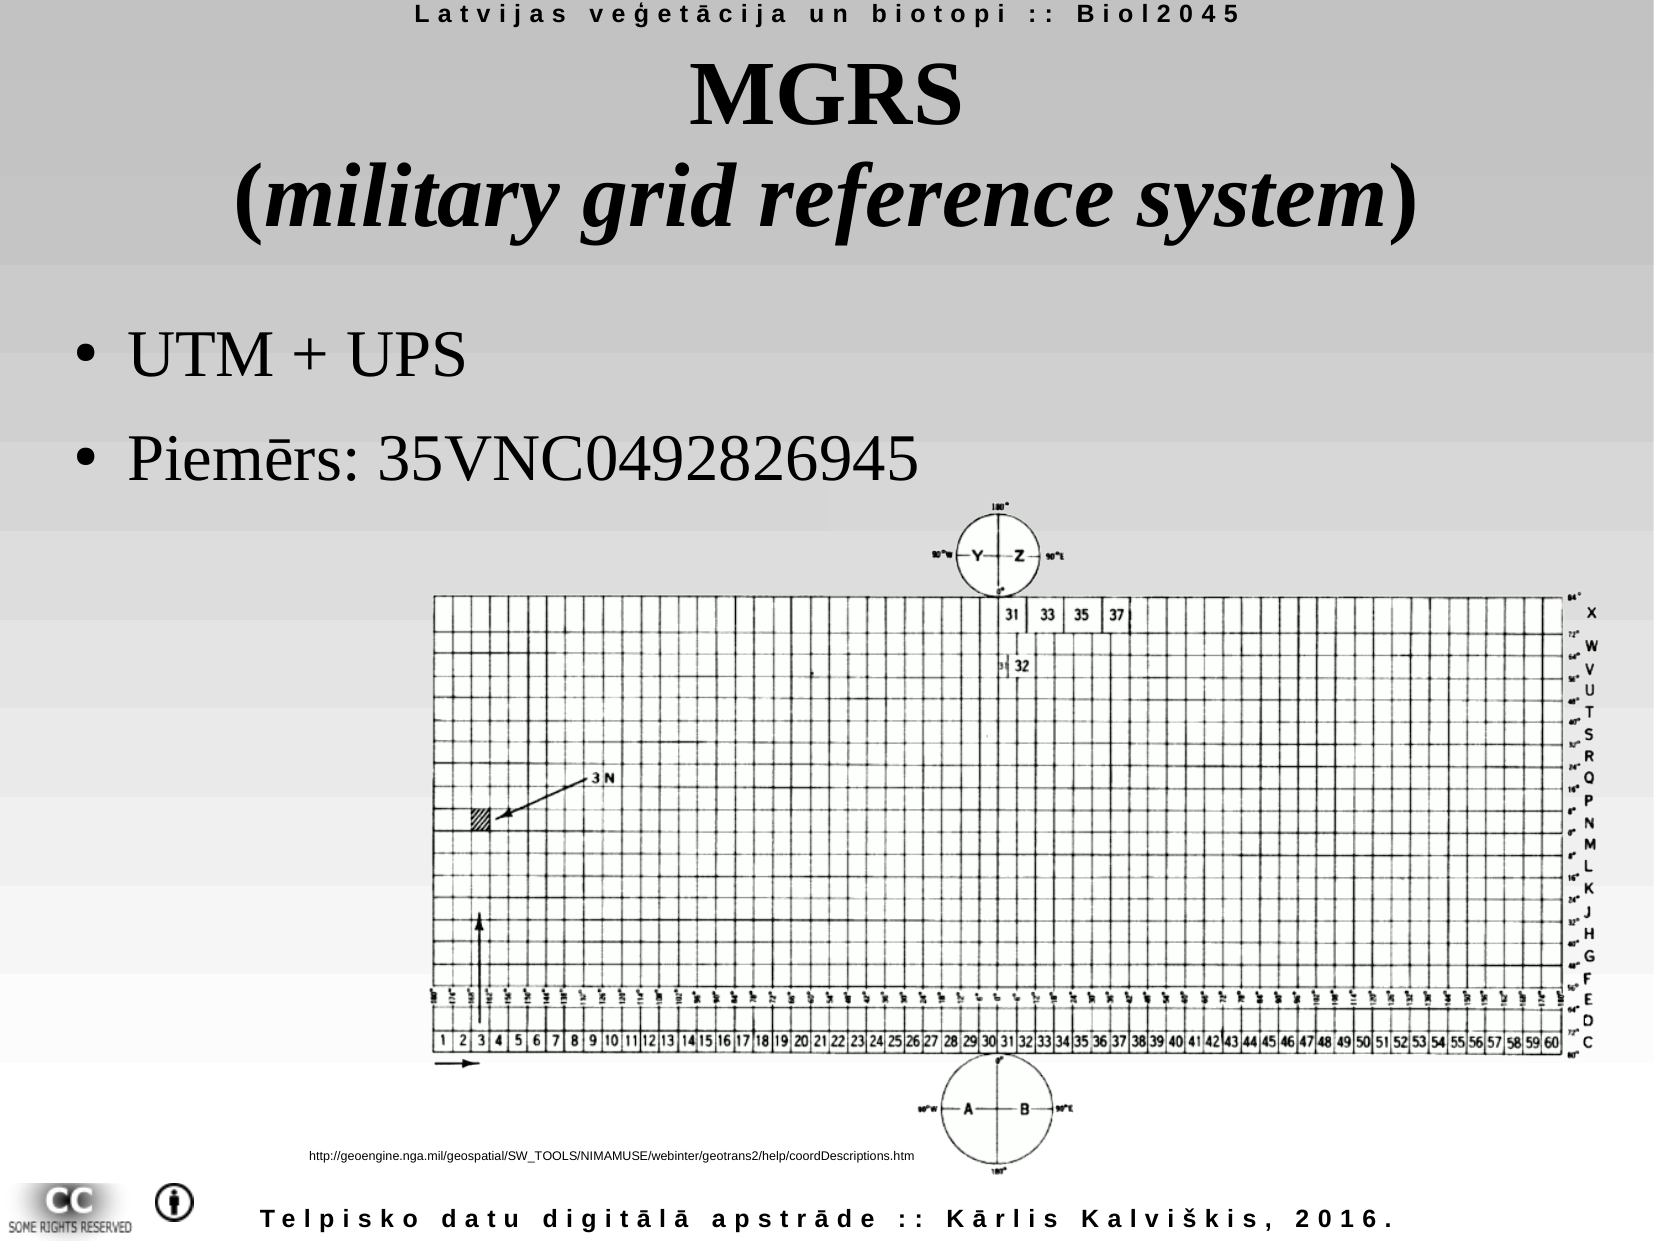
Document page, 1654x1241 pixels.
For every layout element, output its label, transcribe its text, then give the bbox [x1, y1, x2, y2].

list UTM + UPS Piemērs: 35VNC0492826945 [56, 317, 1600, 1175]
picture [0, 287, 1654, 1241]
title MGRS (military grid reference system) [0, 1, 1654, 287]
text_box http://geoengine.nga.mil/geospatial/SW_TOOLS/NIMAMUSE/webinter/geotrans2/help/coordDescriptions.htm [307, 1148, 915, 1164]
